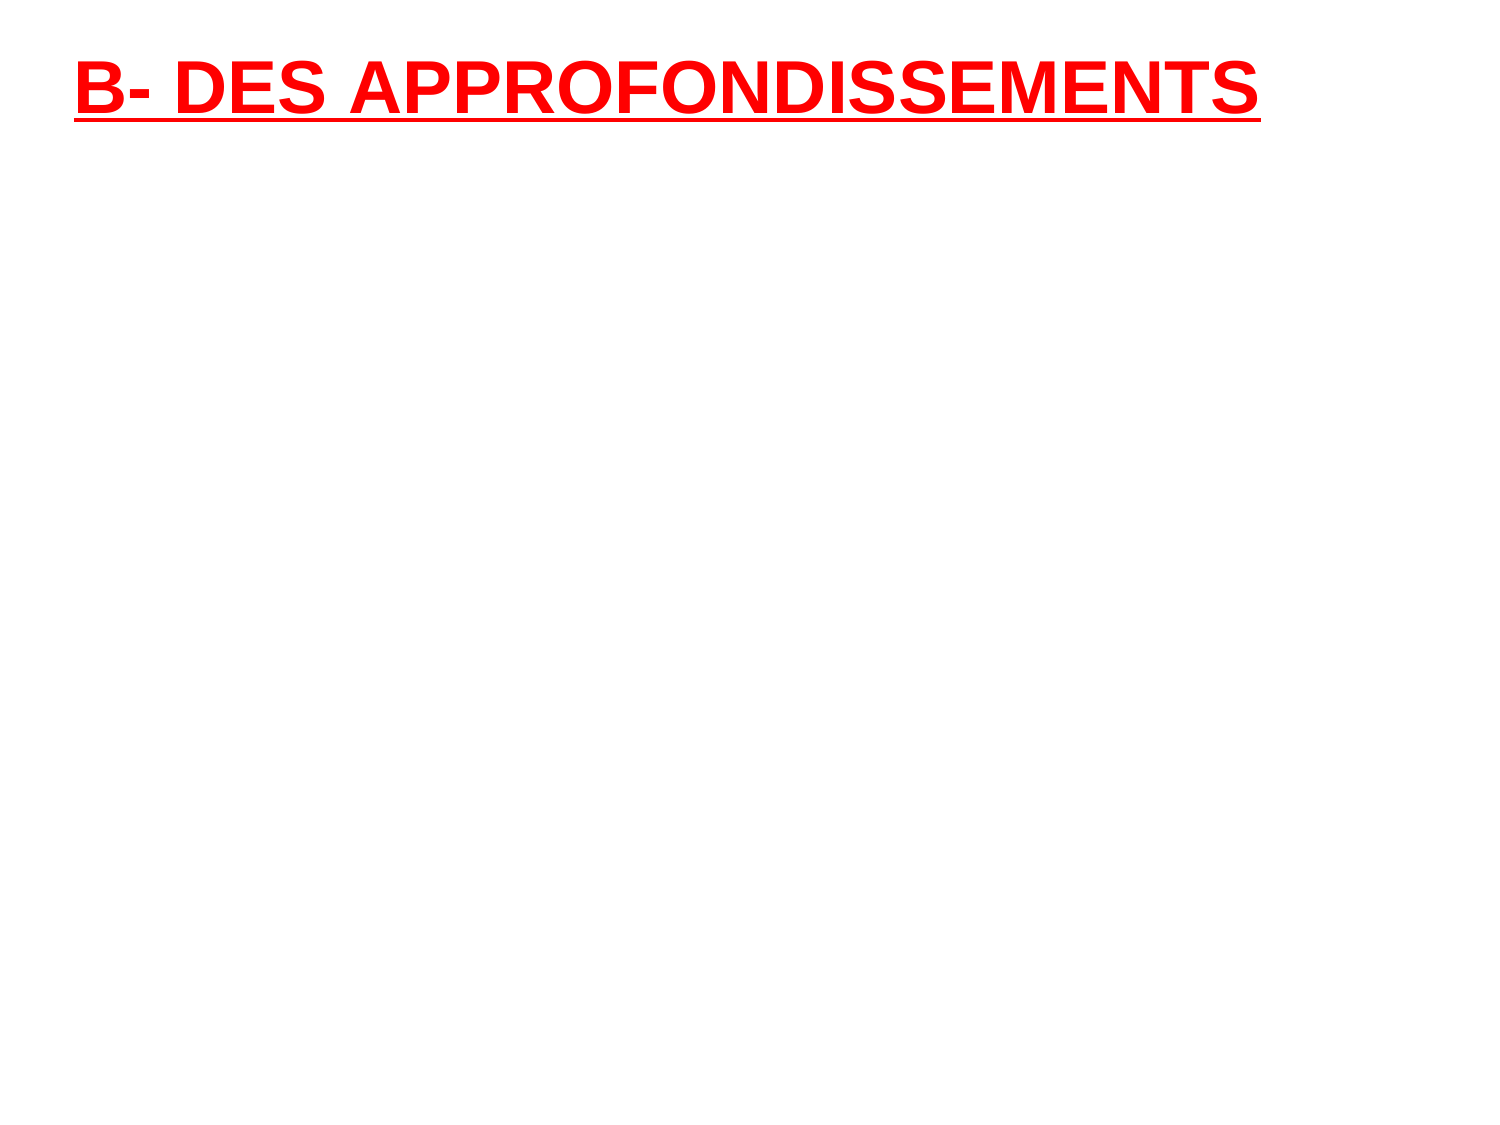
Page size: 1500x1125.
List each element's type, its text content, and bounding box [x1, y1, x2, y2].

title B- DES APPROFONDISSEMENTS [59, 27, 1409, 148]
